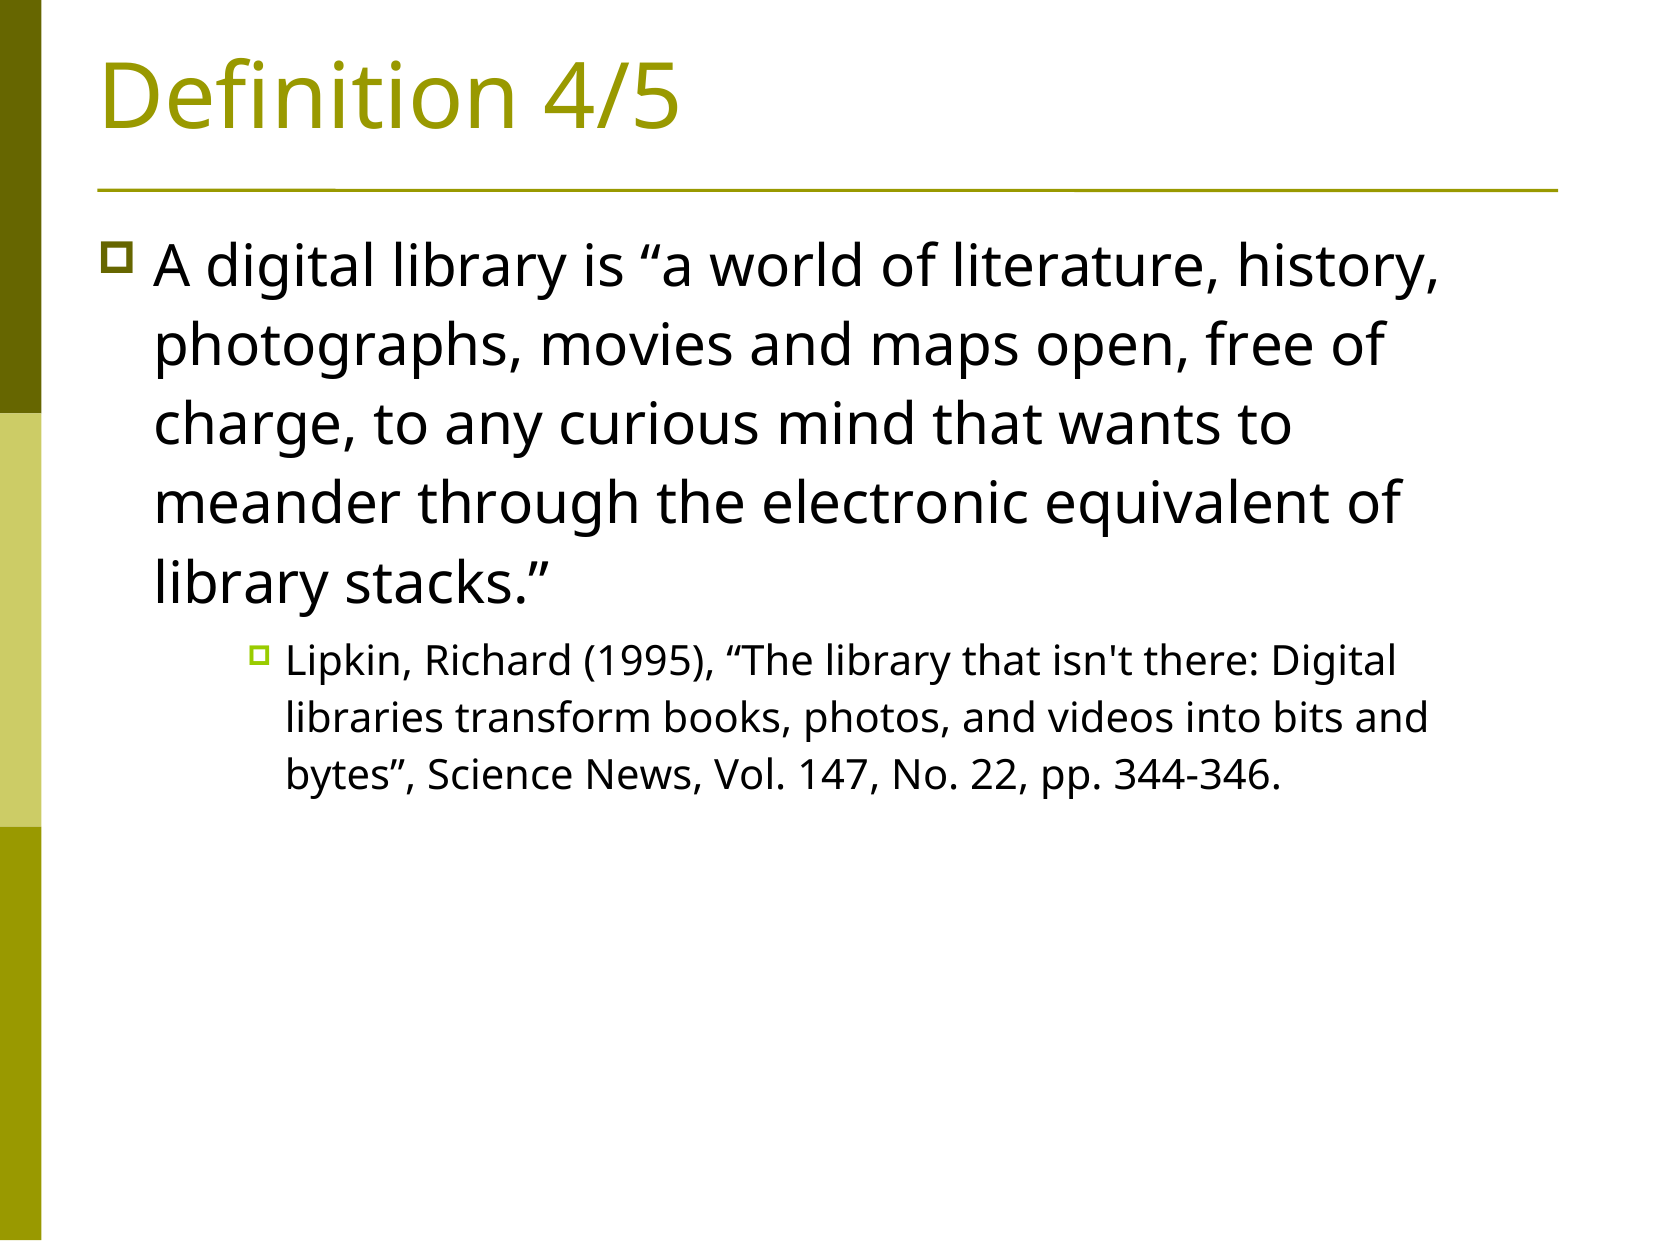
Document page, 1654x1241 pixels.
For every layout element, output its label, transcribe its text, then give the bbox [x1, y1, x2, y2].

title Definition 4/5 [82, 0, 1571, 164]
list A digital library is “a world of literature, history, photographs, movies and maps open, free of charge, to any curious mind that wants to meander through the electronic equivalent of library stacks.” Lipkin, Richard (1995), “The library that isn't there: Digital libraries transform books, photos, and videos into bits and bytes”, Science News, Vol. 147, No. 22, pp. 344-346. [82, 216, 1571, 1124]
